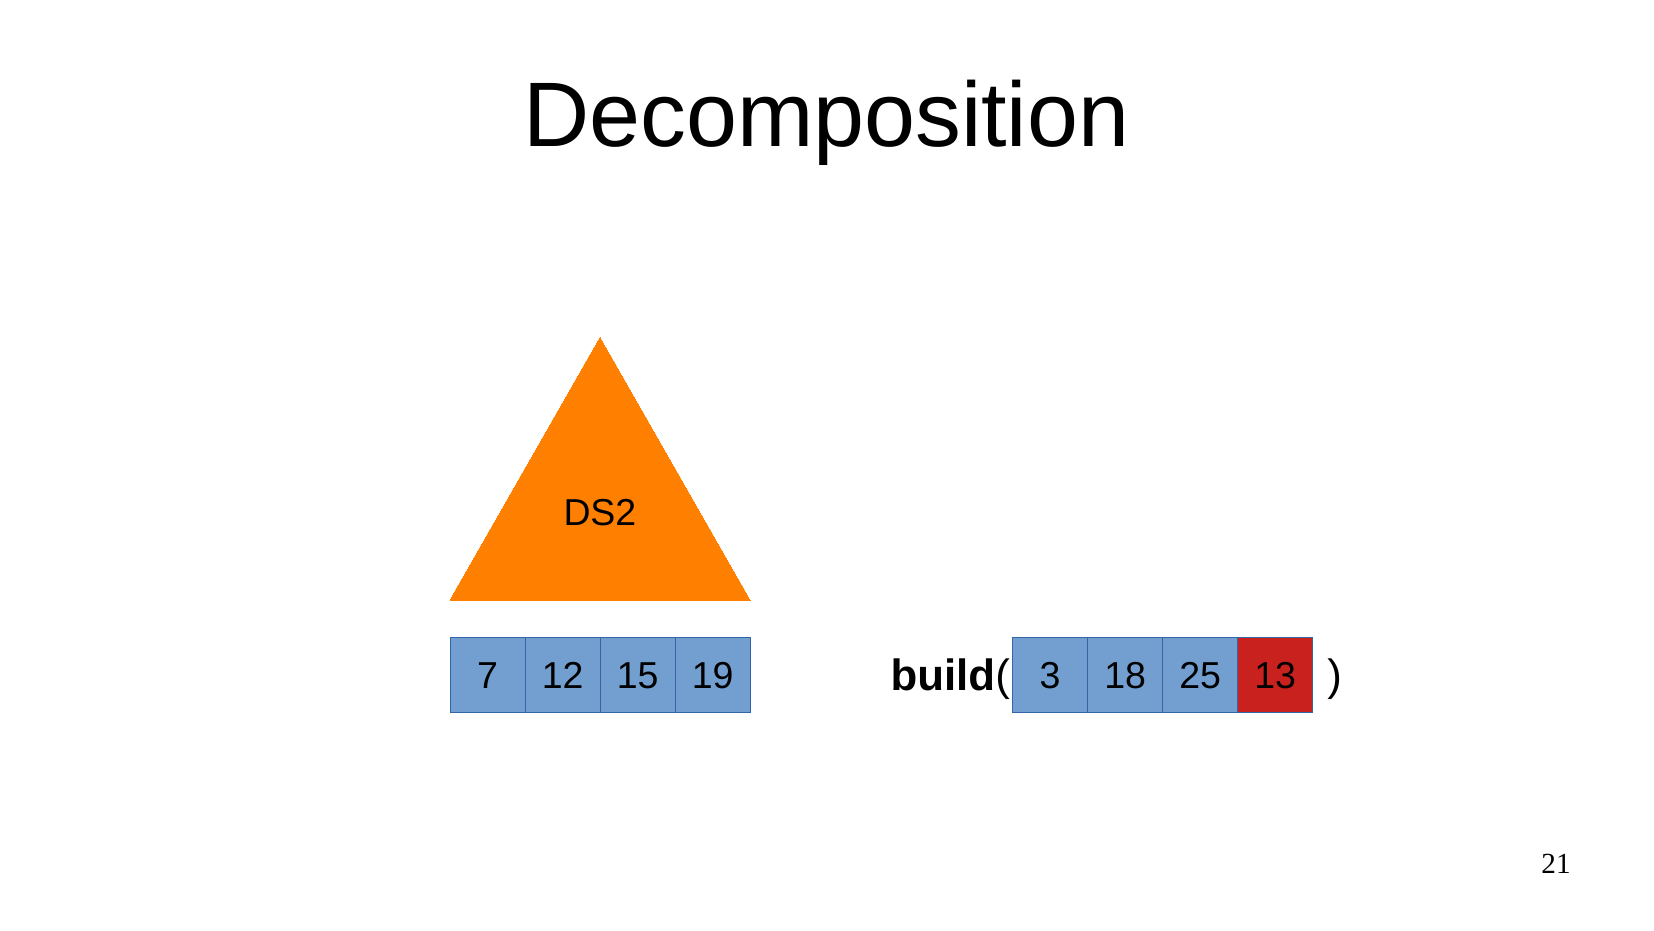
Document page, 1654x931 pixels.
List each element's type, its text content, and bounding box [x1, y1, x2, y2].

text_box DS2 [450, 337, 751, 601]
title Decomposition [82, 37, 1571, 193]
text_box 19 [676, 637, 751, 713]
text_box 13 [1238, 637, 1313, 713]
text_box ) [1312, 643, 1357, 707]
text_box 7 [450, 637, 526, 713]
text_box 18 [1087, 637, 1163, 713]
text_box 12 [526, 637, 600, 713]
text_box 15 [600, 637, 676, 713]
text_box build( [875, 643, 1051, 756]
text_box 25 [1163, 637, 1238, 713]
text_box 3 [1012, 637, 1087, 713]
